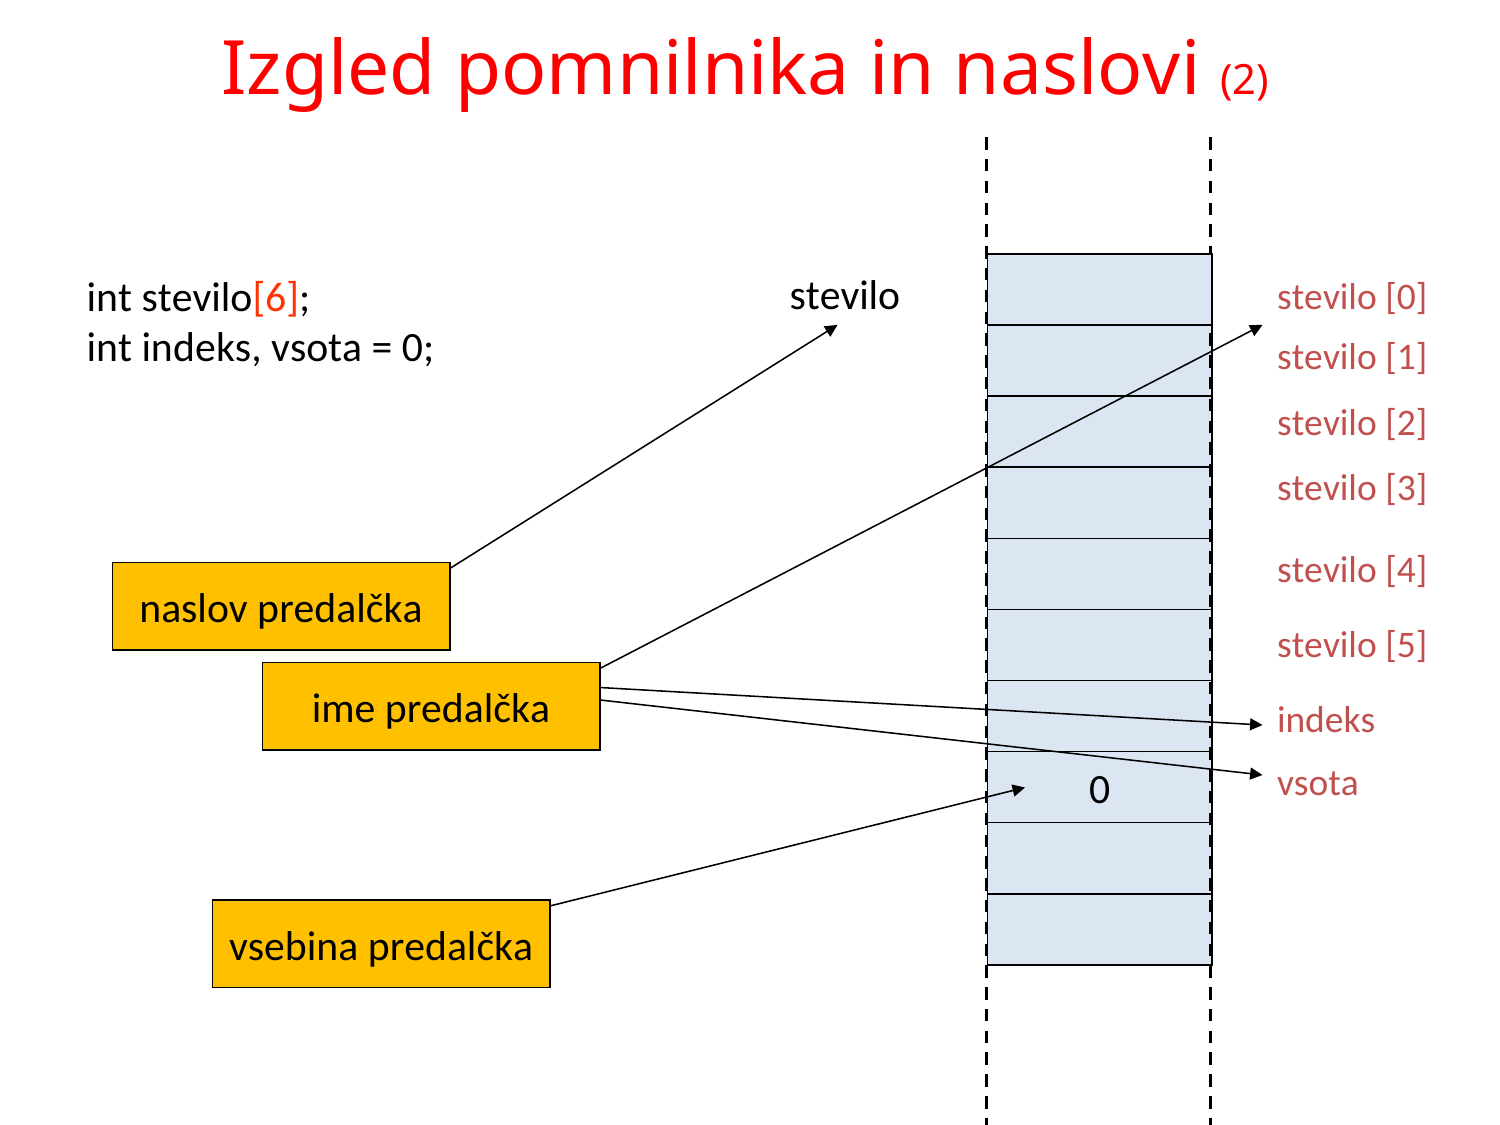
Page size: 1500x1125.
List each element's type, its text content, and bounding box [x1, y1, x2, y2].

text_box [987, 745, 1043, 752]
text_box vsota [1262, 749, 1463, 811]
text_box stevilo [2] [1262, 390, 1463, 451]
text_box stevilo [3] [1262, 455, 1463, 516]
text_box int stevilo[6]; int indeks, vsota = 0; [62, 262, 713, 378]
text_box [987, 823, 1212, 965]
text_box stevilo [1] [1262, 324, 1463, 386]
text_box vsebina predalčka [212, 900, 550, 988]
text_box ime predalčka [262, 662, 600, 751]
text_box 0 [987, 752, 1212, 823]
text_box 0 [1076, 752, 1212, 768]
text_box indeks [1262, 687, 1463, 748]
title Izgled pomnilnika in naslovi (2) [70, 0, 1421, 129]
text_box [987, 711, 1212, 752]
text_box [987, 353, 1212, 721]
text_box stevilo [4] [1262, 537, 1463, 598]
text_box naslov predalčka [112, 562, 450, 651]
text_box stevilo [5] [1262, 612, 1463, 673]
text_box [987, 253, 1212, 465]
text_box stevilo [774, 259, 948, 326]
text_box stevilo [0] [1262, 264, 1463, 324]
